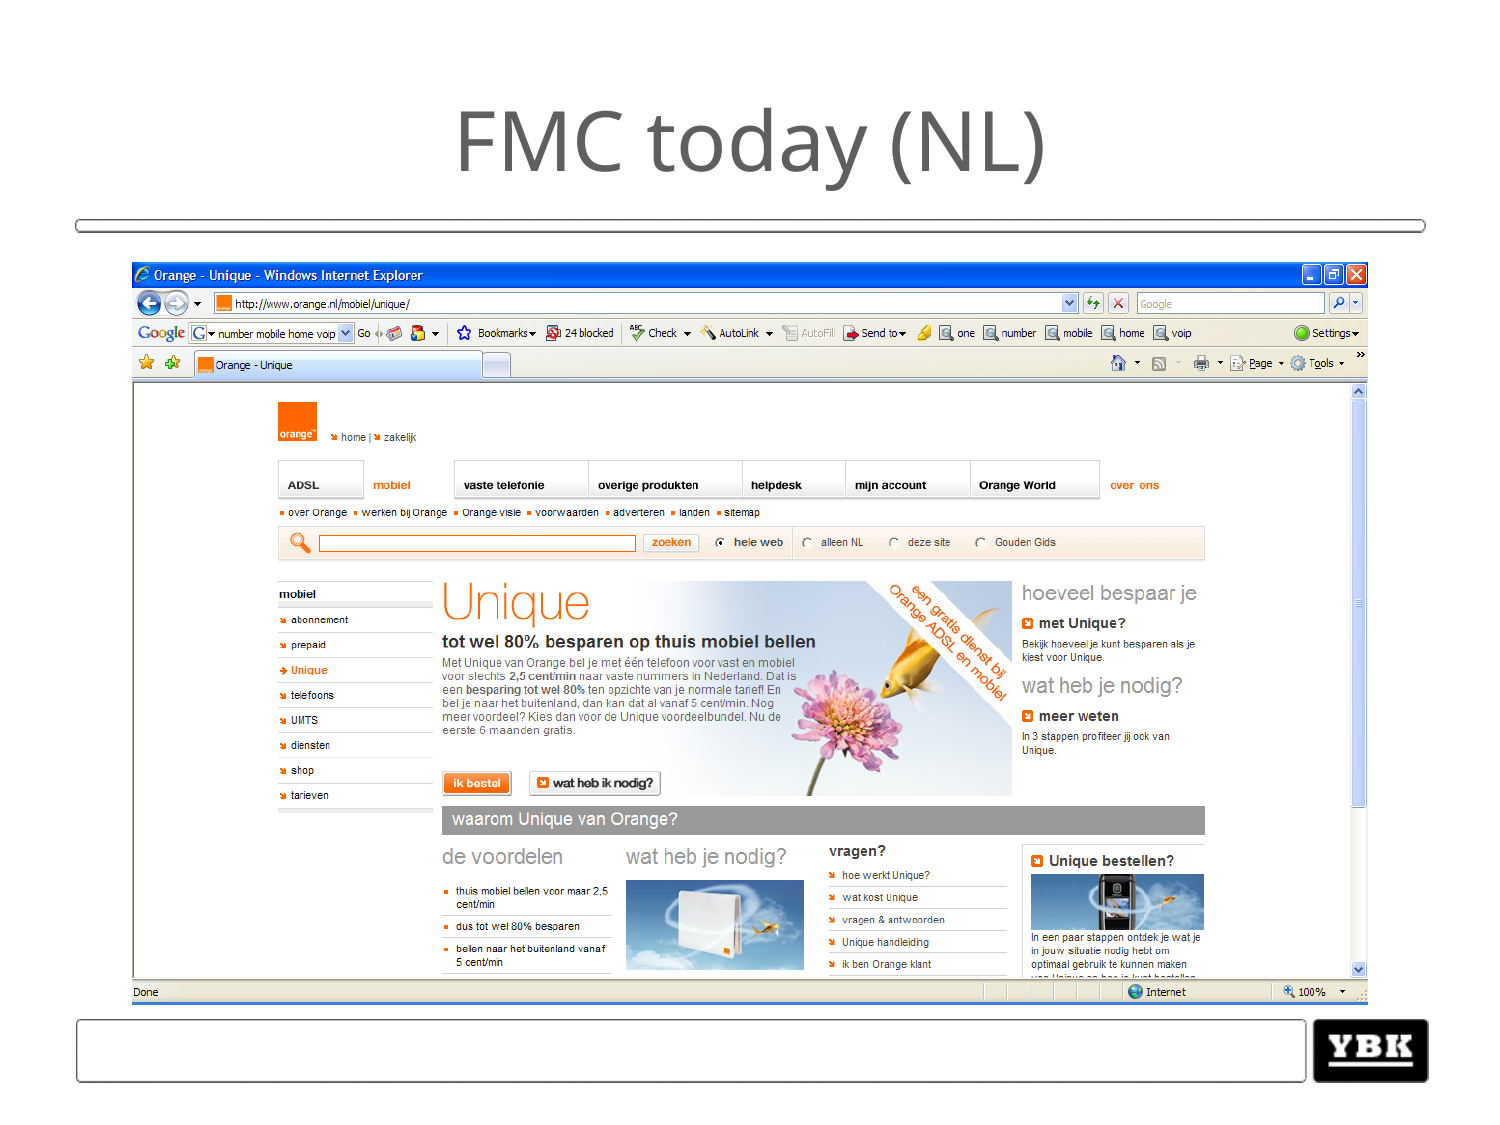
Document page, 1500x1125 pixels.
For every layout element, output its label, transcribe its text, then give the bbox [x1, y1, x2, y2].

title FMC today (NL) [75, 45, 1426, 233]
picture [76, 1019, 1429, 1083]
picture [132, 262, 1368, 1005]
